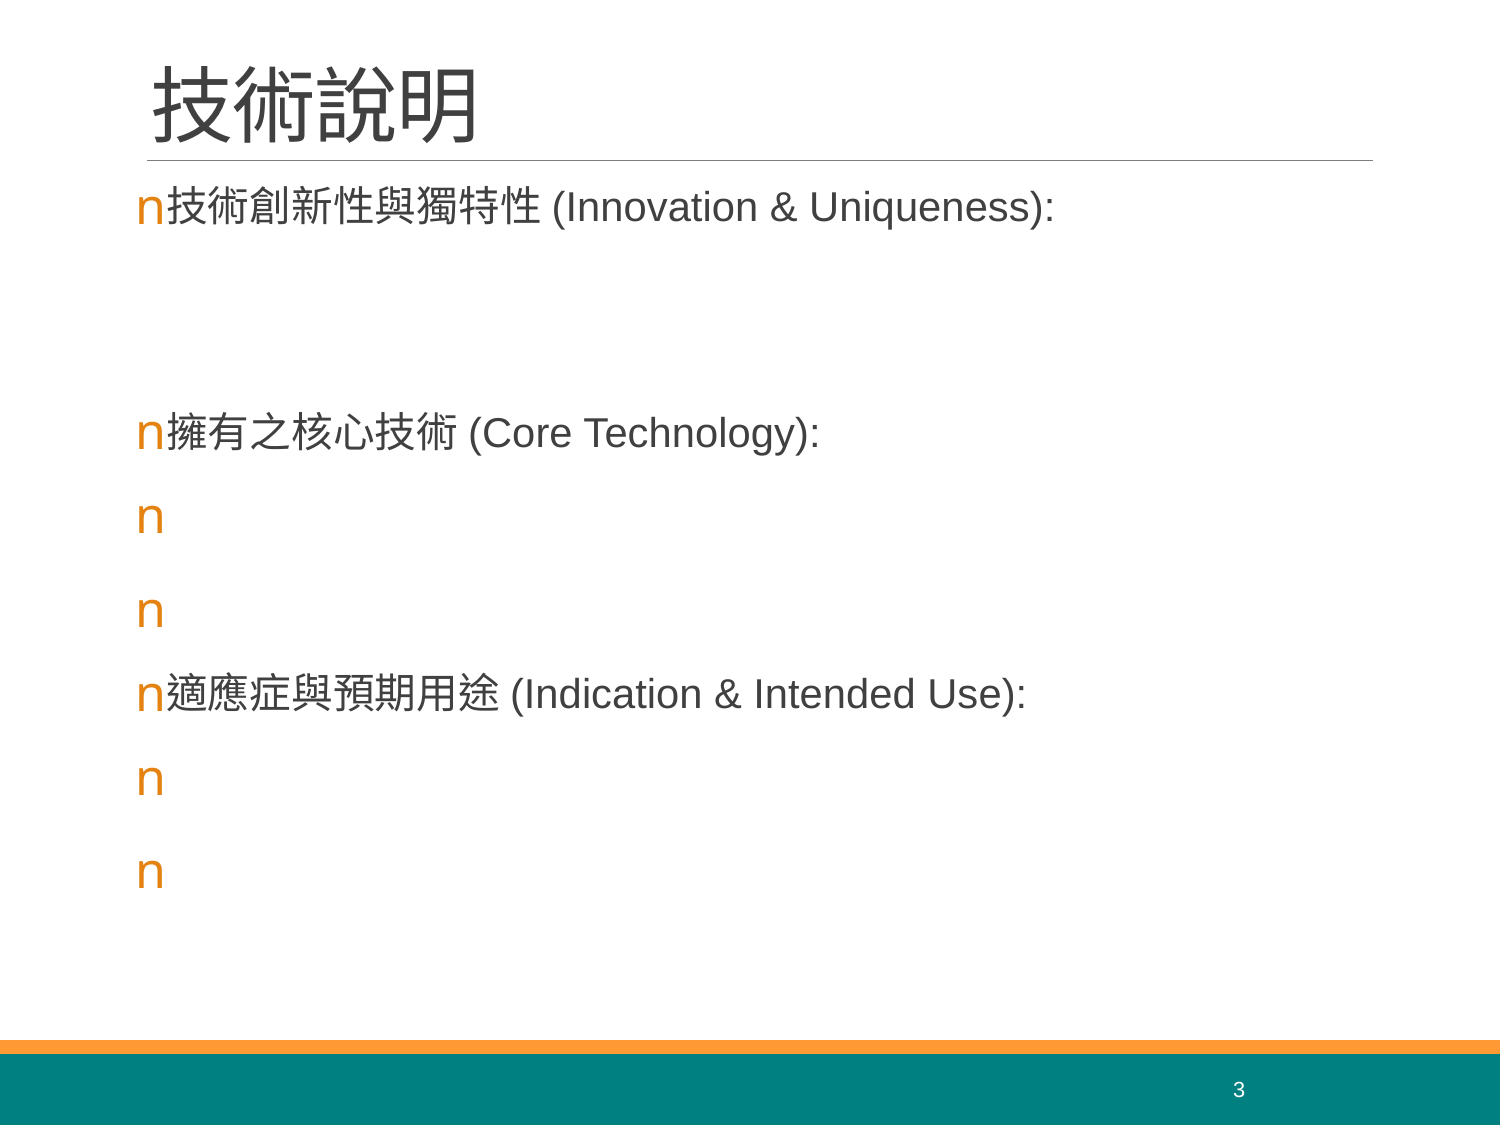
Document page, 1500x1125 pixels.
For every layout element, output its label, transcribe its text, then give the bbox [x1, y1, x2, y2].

title 技術說明 [135, 1, 1373, 161]
list 技術創新性與獨特性(Innovation & Uniqueness): 擁有之核心技術(Core Technology): 適應症與預期用途(Indication & Intended Use): [135, 172, 1373, 963]
text_box [1218, 1059, 1380, 1120]
